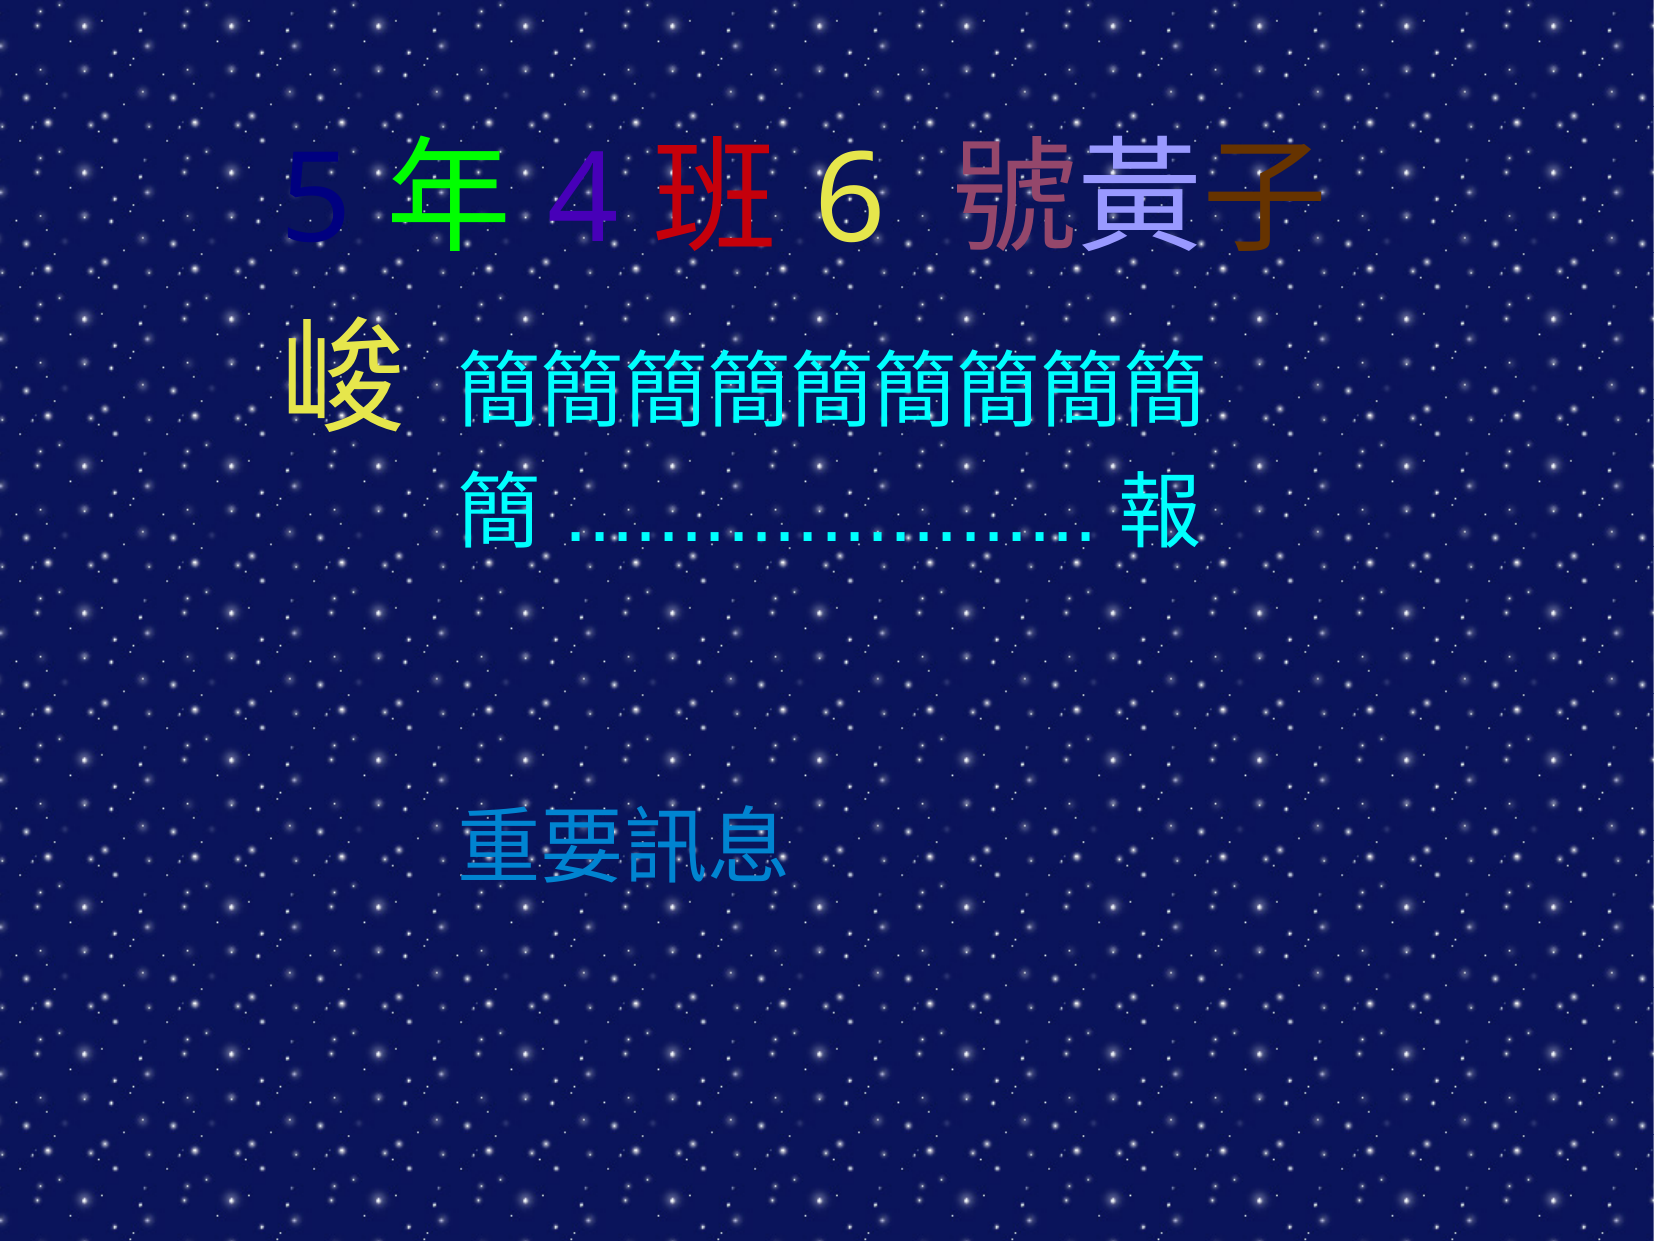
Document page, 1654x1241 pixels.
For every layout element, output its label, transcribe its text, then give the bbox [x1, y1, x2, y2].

text_box 簡簡簡簡簡簡簡簡簡 簡.......................報 [442, 316, 1241, 532]
text_box 重要訊息 [442, 679, 1329, 894]
text_box 5年4班6 號黃子峻 [265, 88, 1447, 229]
picture [0, 0, 1654, 1241]
